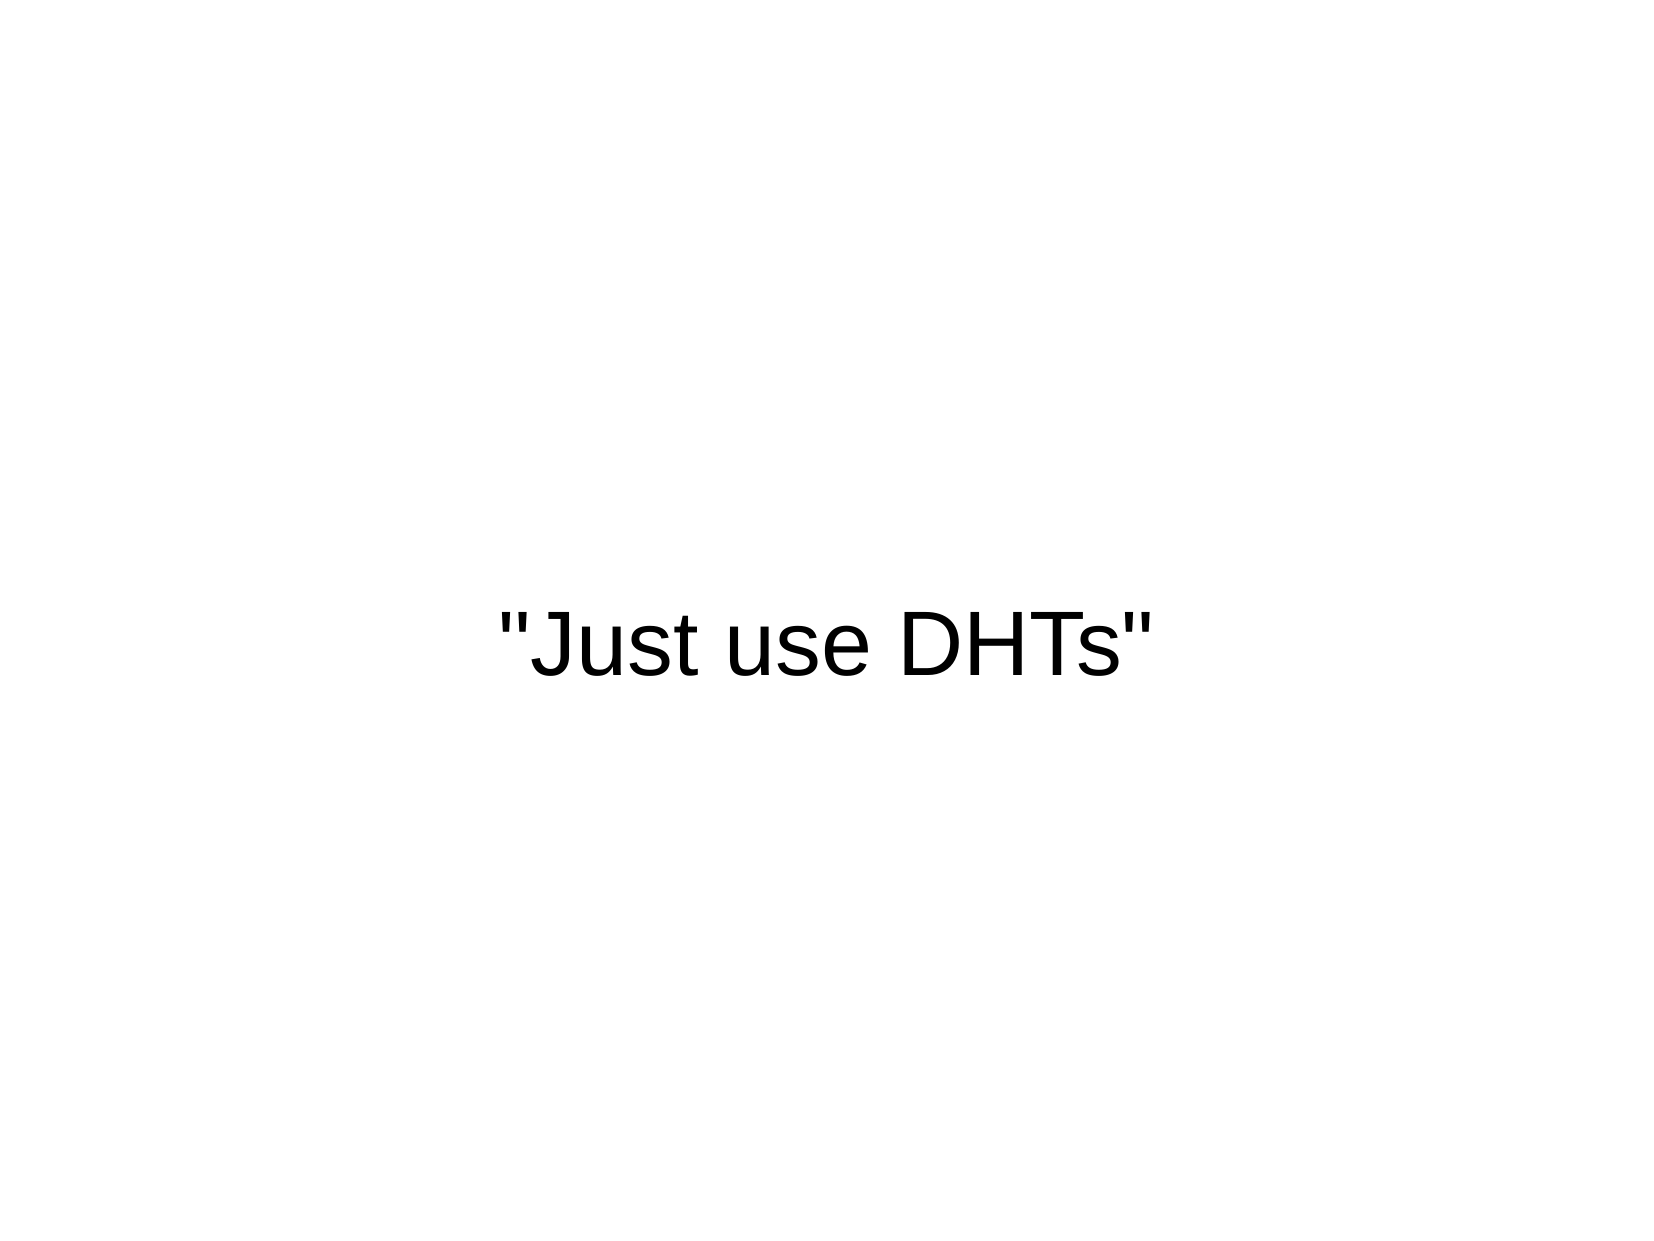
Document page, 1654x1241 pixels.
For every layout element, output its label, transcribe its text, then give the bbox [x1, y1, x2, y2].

title "Just use DHTs" [82, 540, 1571, 748]
